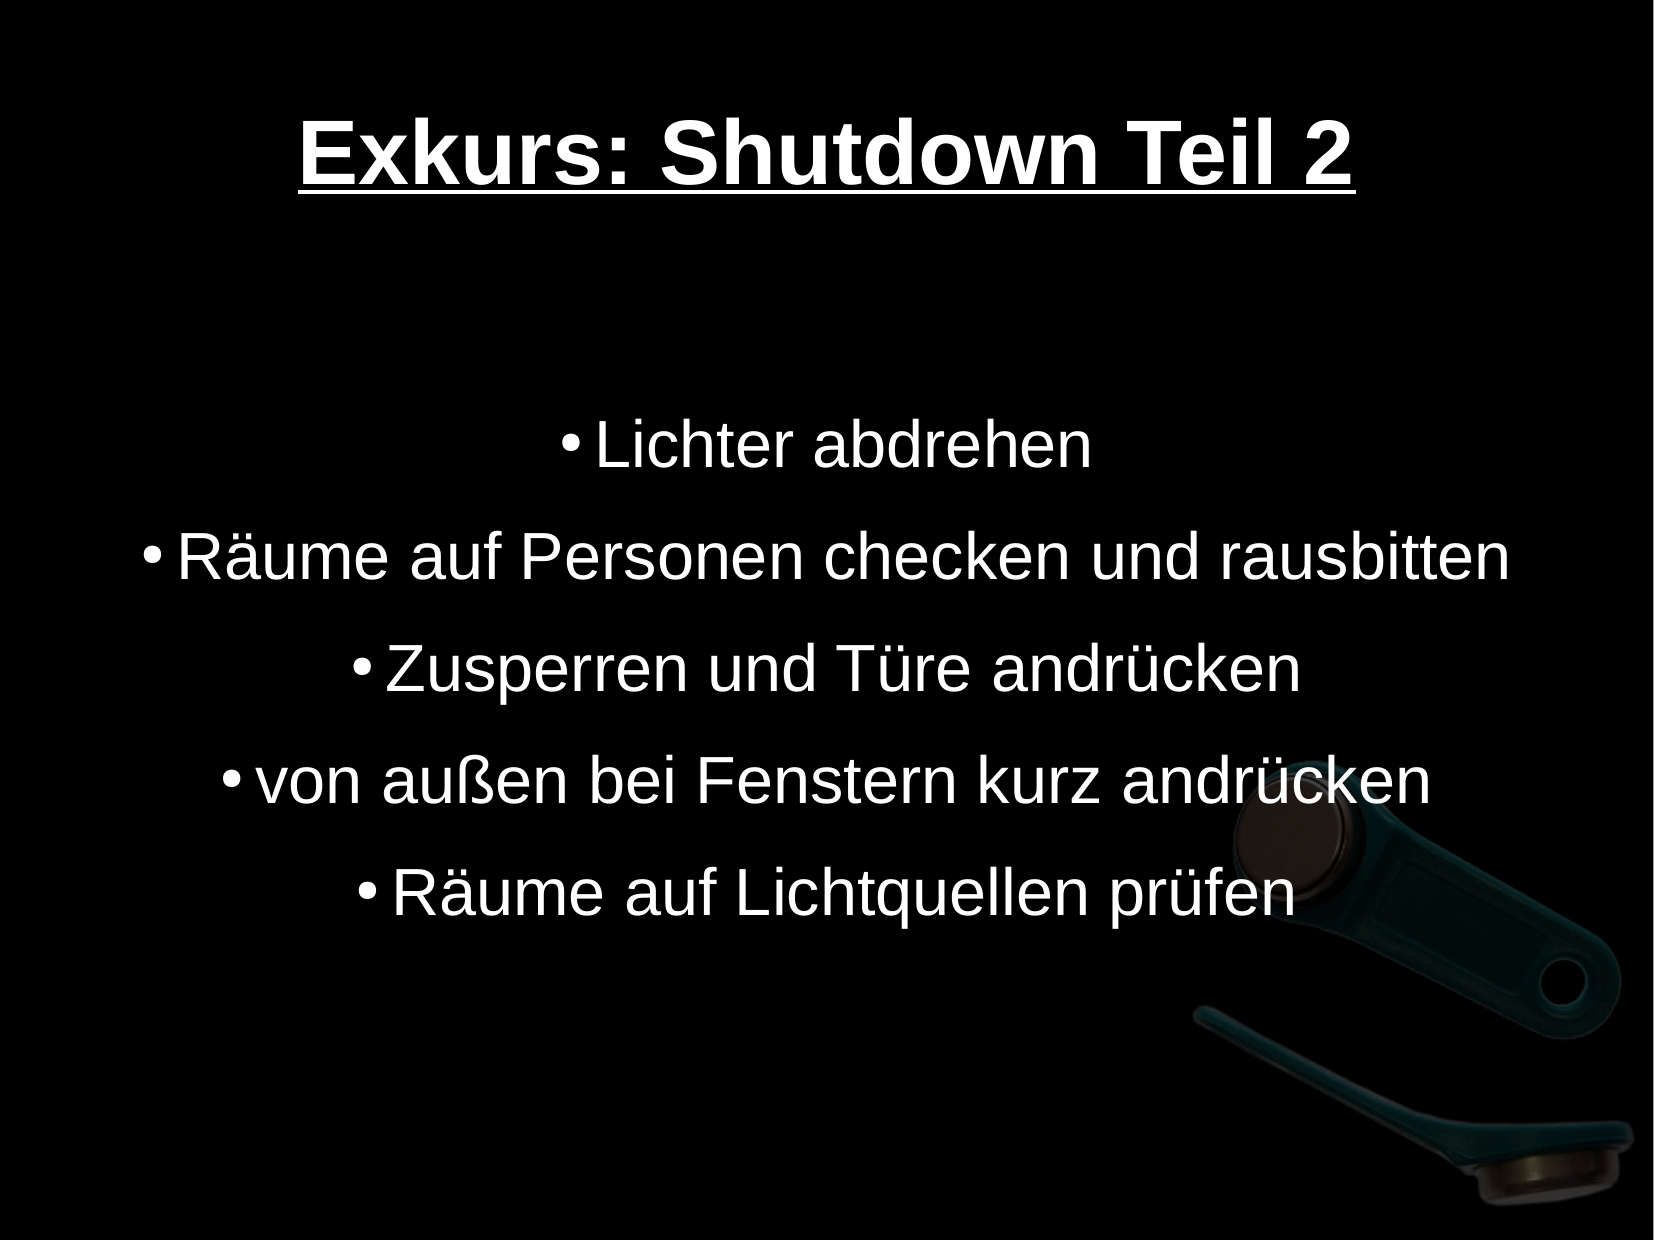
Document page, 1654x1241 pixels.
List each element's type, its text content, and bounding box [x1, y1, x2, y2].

subtitle Lichter abdrehen Räume auf Personen checken und rausbitten Zusperren und Türe andrücken von außen bei Fenstern kurz andrücken Räume auf Lichtquellen prüfen [82, 290, 1571, 1010]
picture [1150, 732, 1654, 1236]
title Exkurs: Shutdown Teil 2 [82, 49, 1571, 257]
